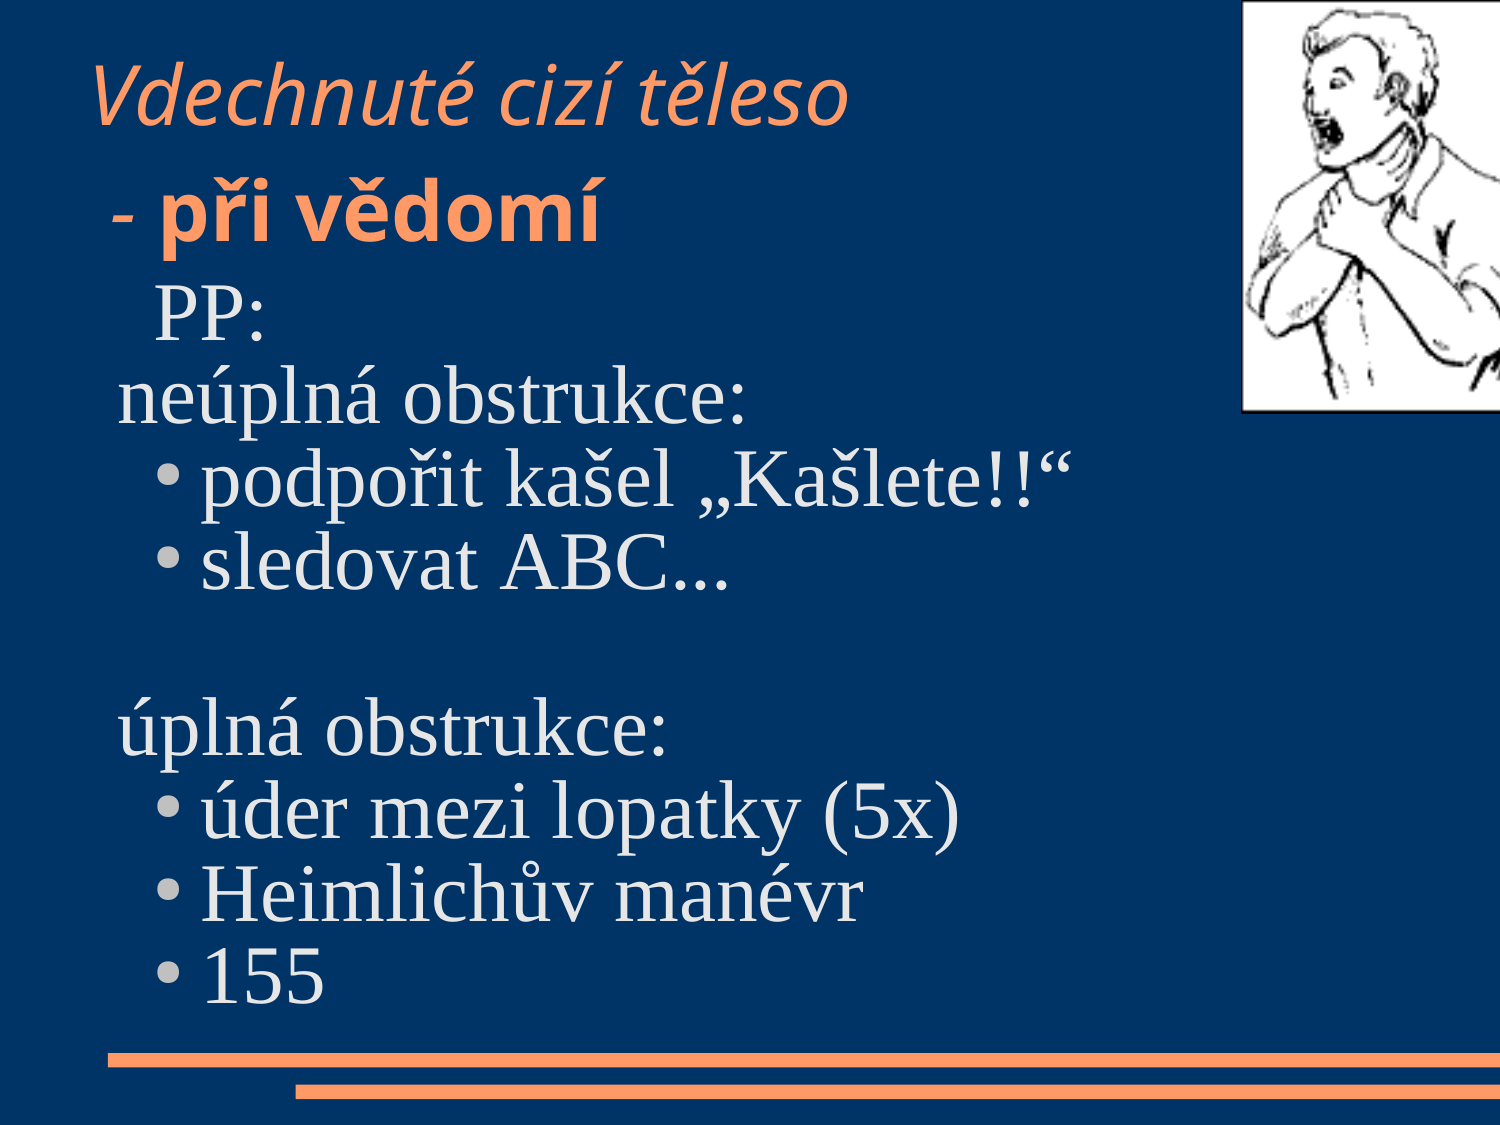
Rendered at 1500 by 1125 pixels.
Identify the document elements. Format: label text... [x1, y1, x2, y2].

picture [1241, 0, 1500, 414]
list PP: neúplná obstrukce: podpořit kašel „Kašlete!!“ sledovat ABC... úplná obstrukce: úder mezi lopatky (5x) Heimlichův manévr 155 [117, 265, 1500, 1093]
title Vdechnuté cizí těleso - při vědomí [88, 46, 1241, 254]
